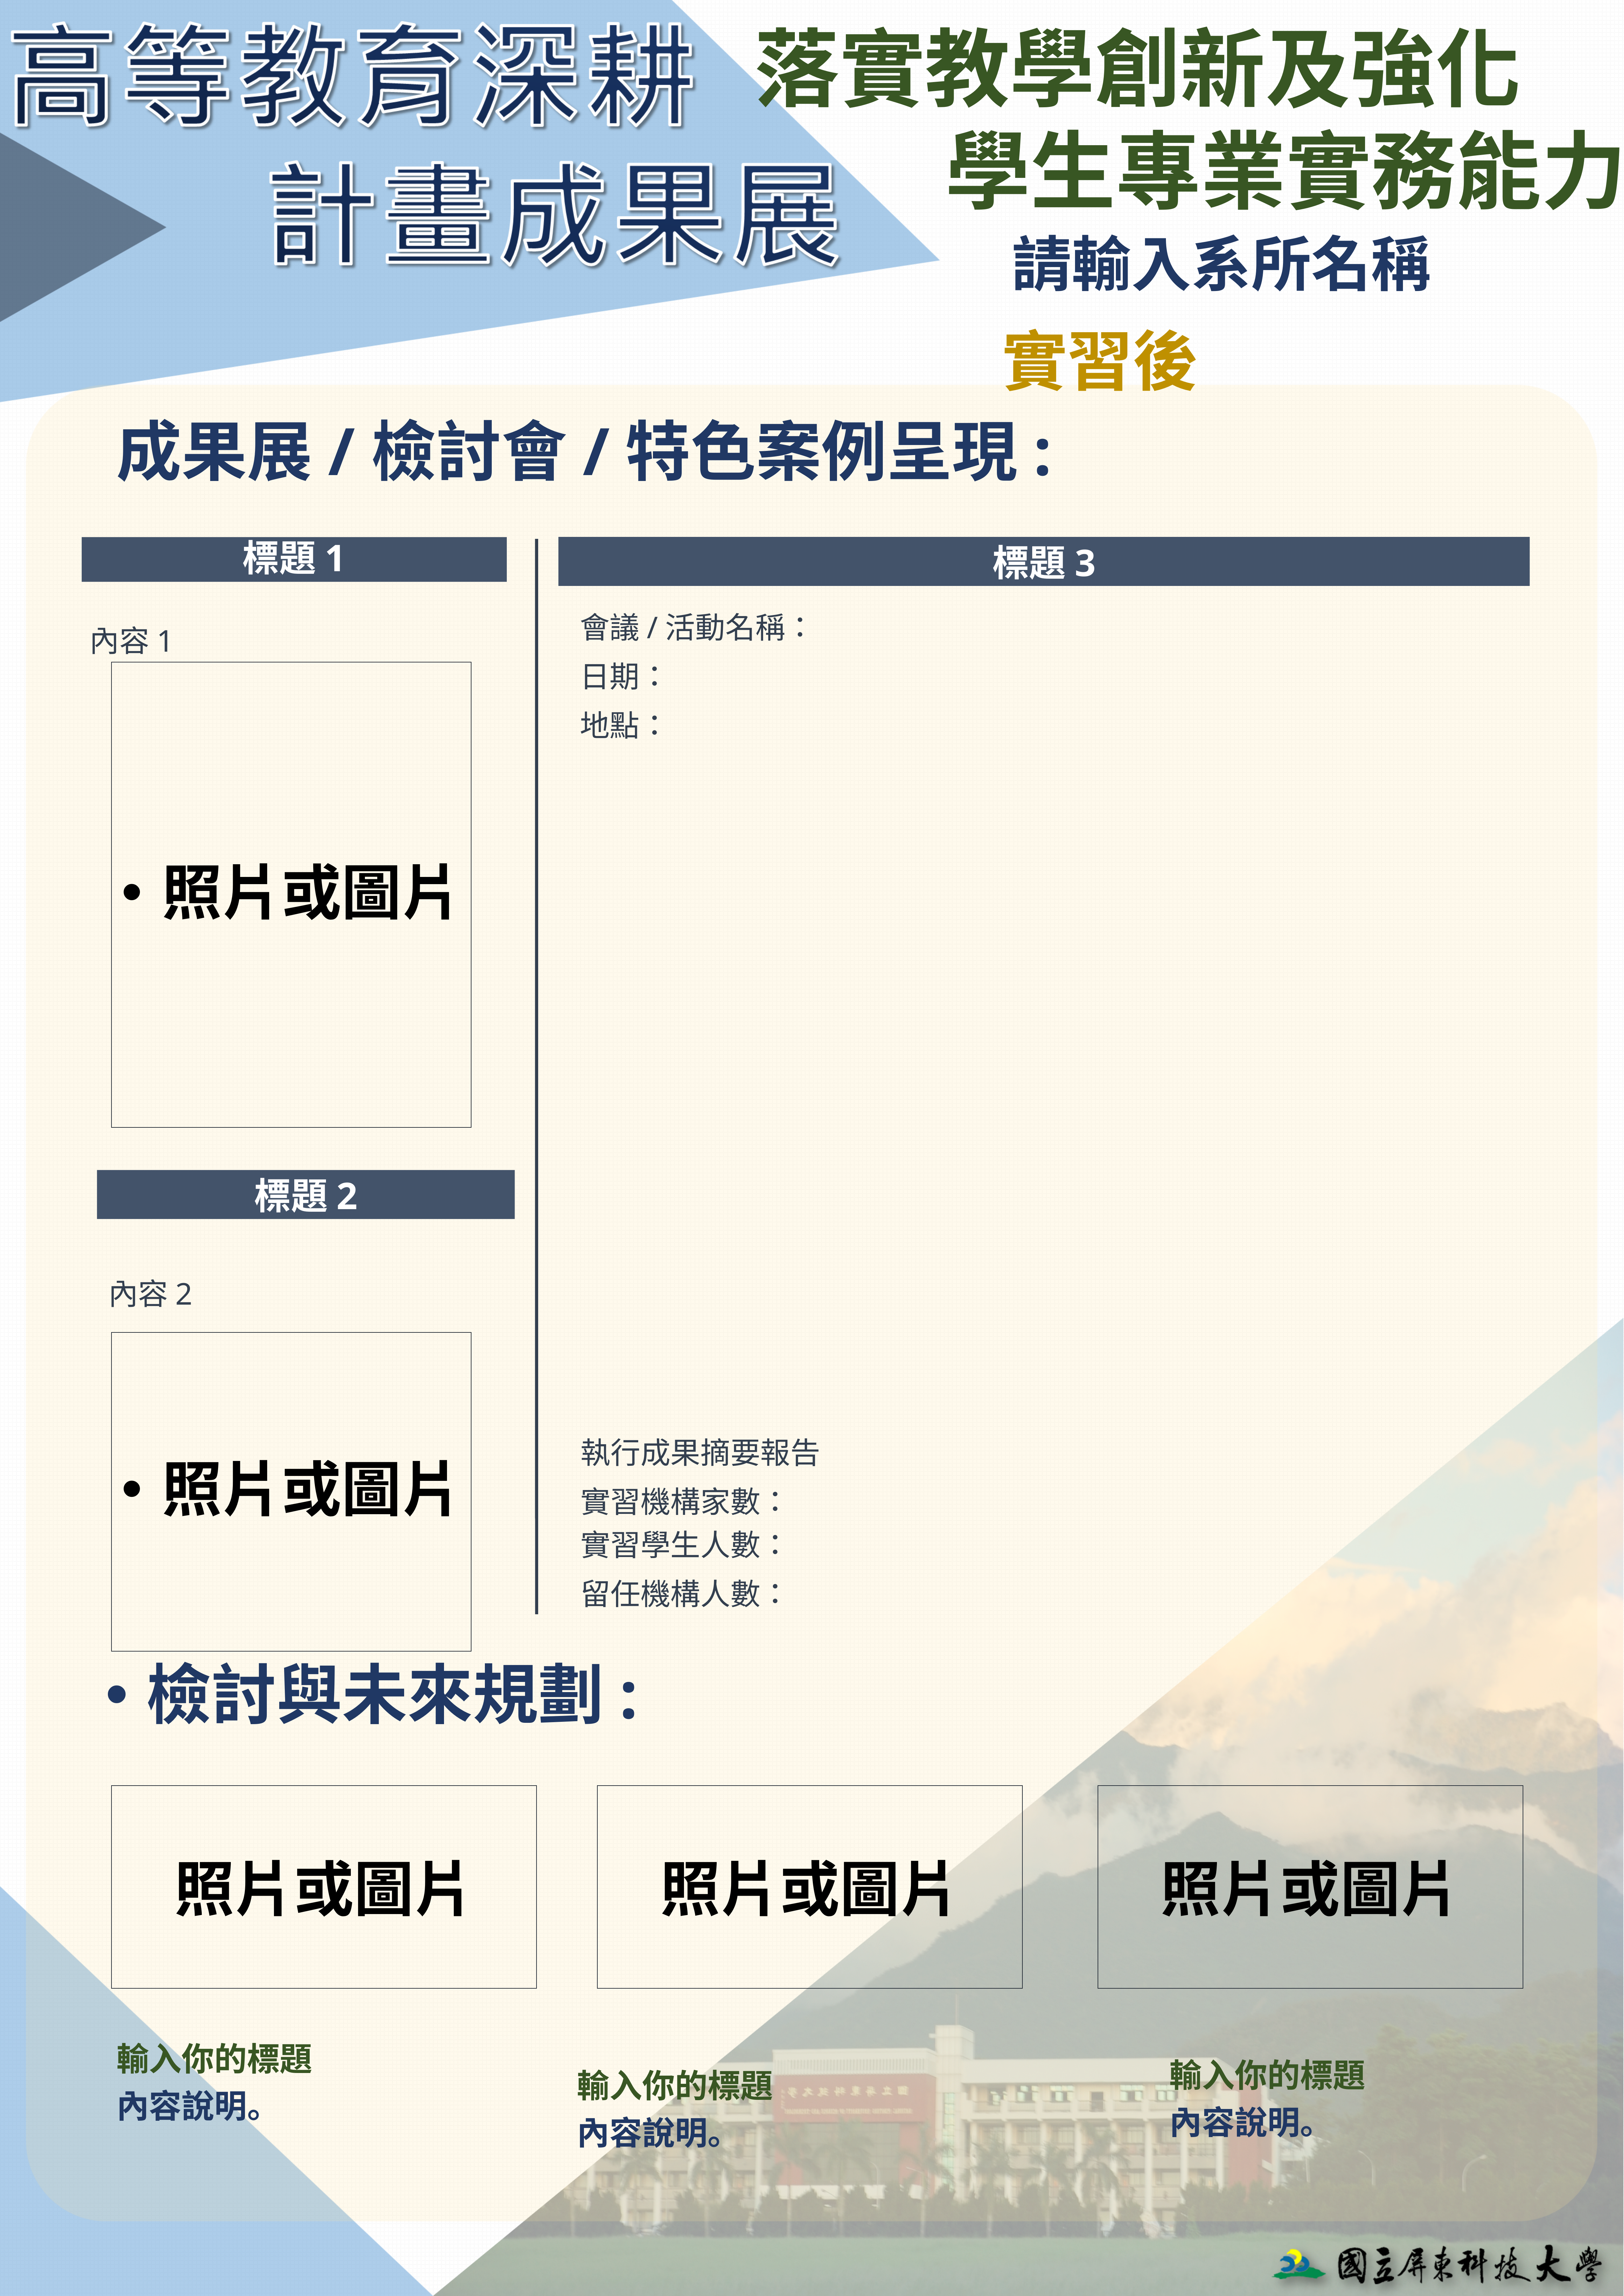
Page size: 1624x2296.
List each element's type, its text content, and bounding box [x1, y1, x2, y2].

text_box 輸入你的標題 內容說明。 [572, 2026, 864, 2182]
text_box 執行成果摘要報告 實習機構家數： 實習學生人數： 留任機構人數： [573, 1423, 998, 1615]
text_box 標題2 [97, 1170, 515, 1219]
picture [0, 0, 1624, 2296]
text_box 請輸入系所名稱 [1007, 224, 1436, 300]
text_box 照片或圖片 [111, 1332, 471, 1651]
text_box 內容1 [81, 610, 507, 662]
text_box 輸入你的標題 內容說明。 [1164, 2016, 1456, 2172]
text_box 內容2 [100, 1263, 526, 1315]
list 檢討與未來規劃: [100, 1659, 772, 2296]
text_box 照片或圖片 [111, 1786, 537, 1988]
text_box 落實教學創新及強化 學生專業實務能力 [749, 12, 1624, 222]
text_box 會議/活動名稱： 日期： 地點： [572, 597, 997, 747]
text_box 照片或圖片 [1098, 1786, 1523, 1988]
text_box 成果展/檢討會/特色案例呈現: [111, 407, 1460, 491]
text_box 照片或圖片 [597, 1786, 1023, 1988]
text_box 實習後 [997, 317, 1430, 401]
text_box 標題1 [81, 537, 507, 582]
text_box 照片或圖片 [111, 662, 471, 1128]
text_box 標題3 [558, 537, 1530, 586]
